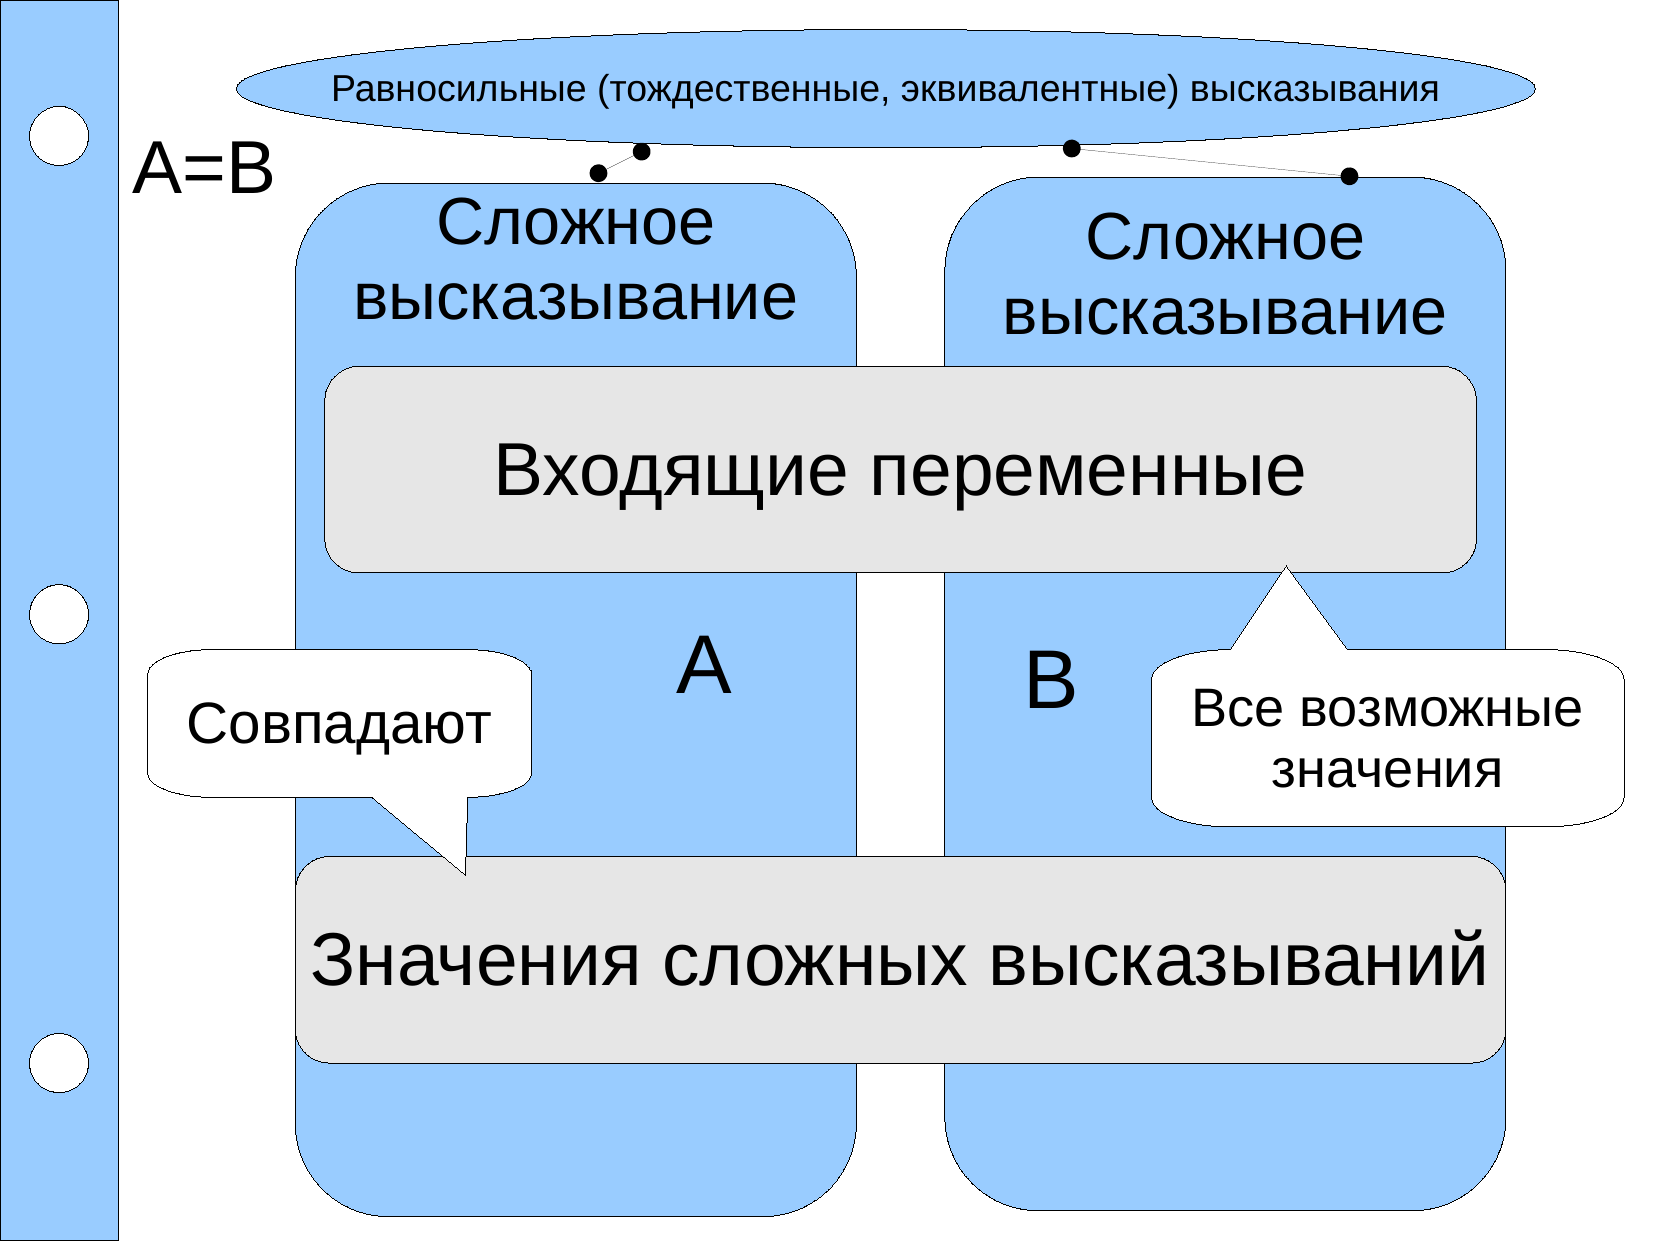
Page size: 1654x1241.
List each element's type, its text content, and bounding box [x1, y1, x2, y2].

text_box Входящие переменные [324, 366, 1477, 573]
text_box Сложное высказывание А [295, 1036, 857, 1217]
text_box [0, 0, 119, 1241]
text_box Сложное высказывание А [295, 183, 857, 856]
text_box Совпадают [147, 649, 532, 876]
text_box Сложное высказывание В [944, 1037, 1506, 1211]
text_box Сложное высказывание В [944, 177, 1506, 649]
text_box Сложное высказывание В [944, 573, 1506, 882]
text_box Сложное высказывание А [295, 798, 441, 884]
text_box Все возможные значения [1151, 565, 1625, 827]
text_box Значения сложных высказываний [295, 856, 1506, 1064]
text_box Равносильные (тождественные, эквивалентные) высказывания [236, 29, 1536, 148]
text_box А=В [118, 118, 325, 217]
